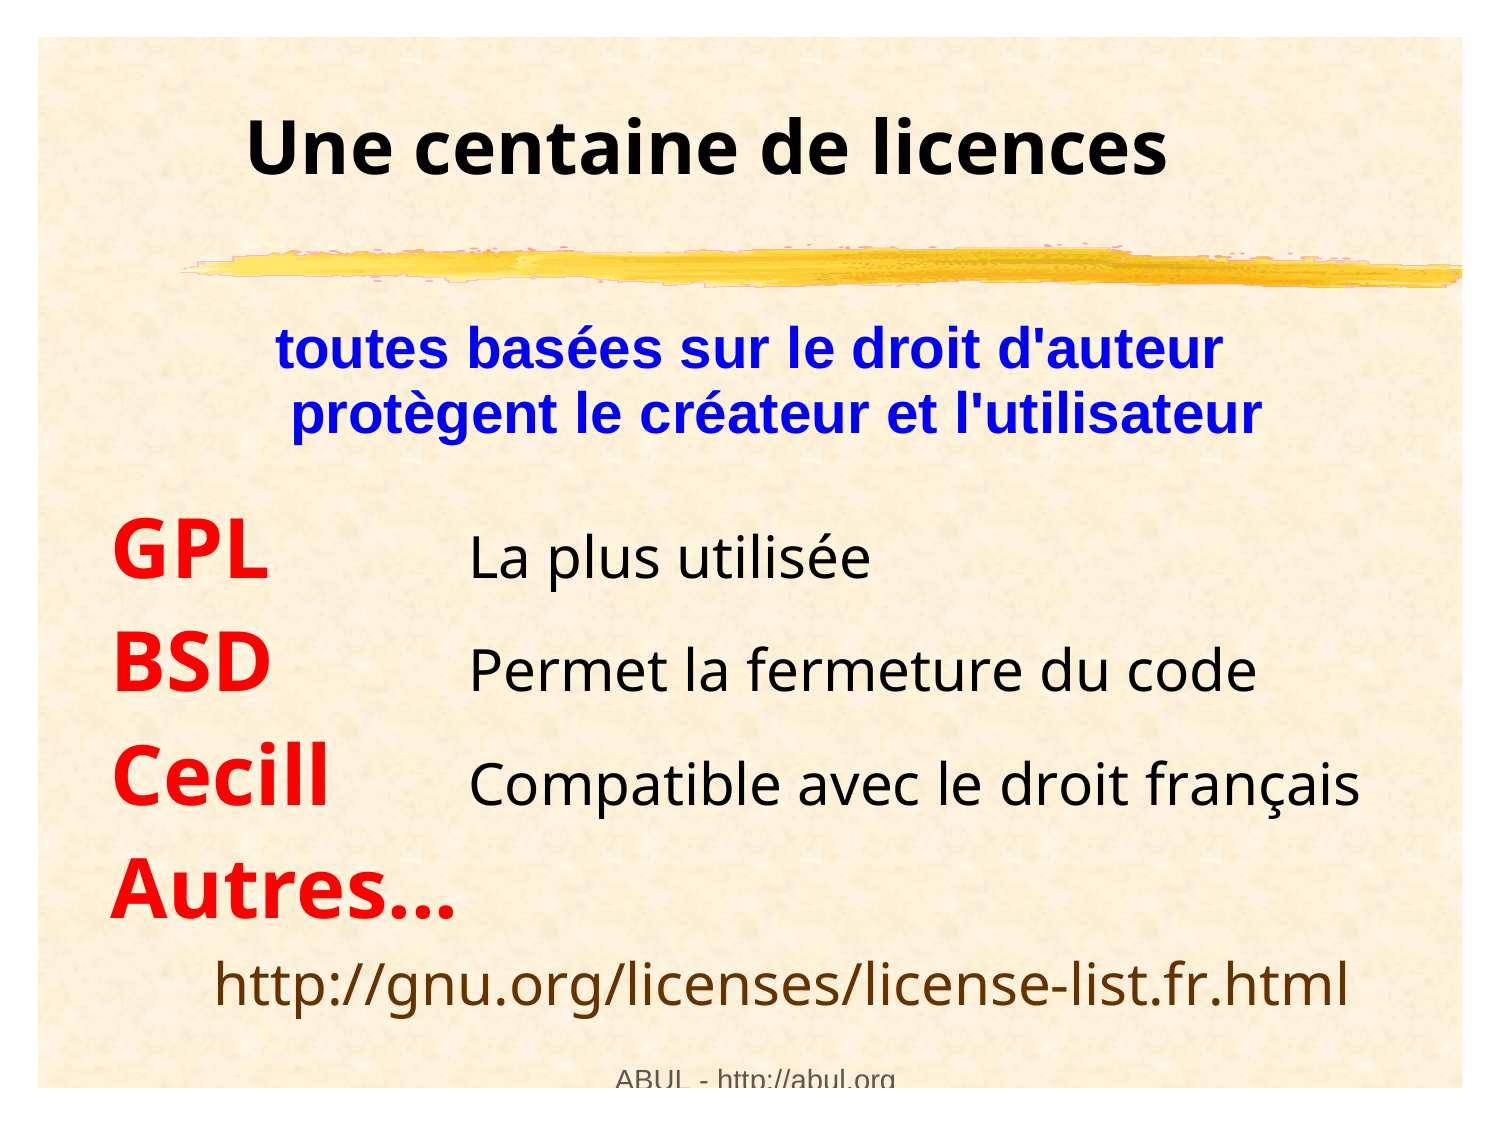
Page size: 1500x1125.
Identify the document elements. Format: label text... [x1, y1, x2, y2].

picture [738, 1076, 743, 1088]
title Une centaine de licences [101, 39, 1312, 253]
picture [722, 1076, 729, 1088]
picture [811, 1076, 818, 1088]
picture [883, 1076, 891, 1088]
picture [858, 1076, 866, 1088]
picture [37, 37, 1463, 933]
text_box toutes basées sur le droit d'auteur protègent le créateur et l'utilisateur [37, 308, 1446, 475]
picture [639, 1081, 649, 1088]
text_box GPL La plus utilisée BSD Permet la fermeture du code Cecill Compatible avec le droit français Autres... http://gnu.org/licenses/license-list.fr.html [99, 489, 1463, 969]
title [37, 933, 1422, 1043]
picture [618, 1084, 630, 1088]
picture [620, 1073, 627, 1082]
picture [37, 969, 1463, 1088]
picture [639, 1072, 648, 1078]
picture [794, 1082, 801, 1088]
picture [754, 1076, 761, 1088]
